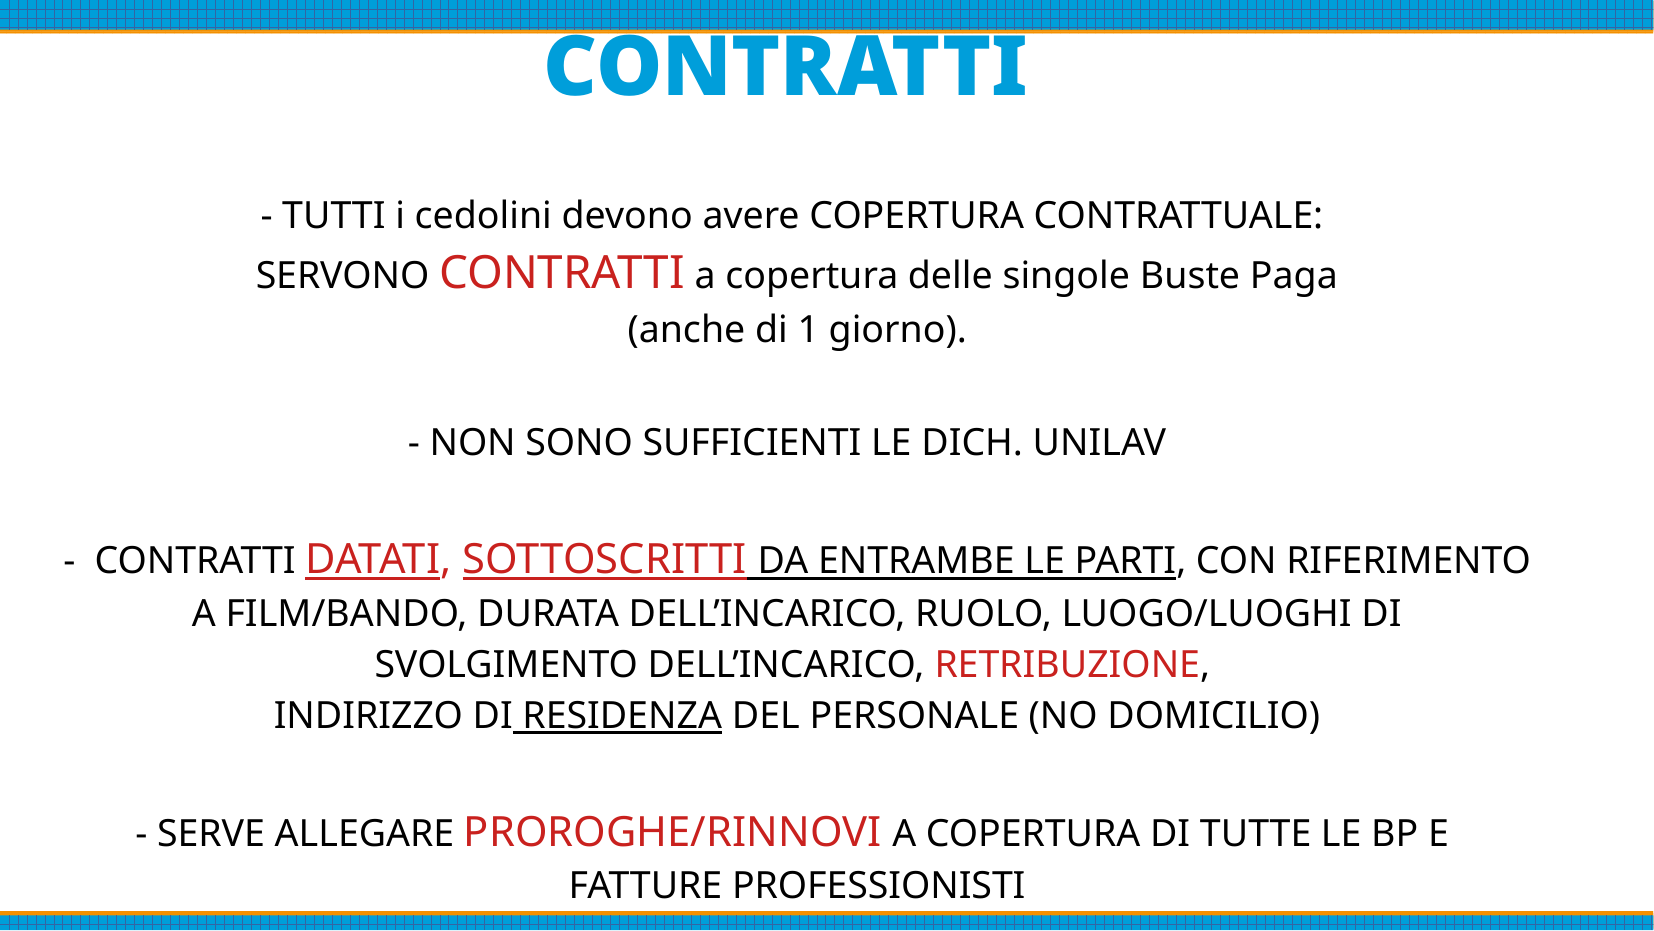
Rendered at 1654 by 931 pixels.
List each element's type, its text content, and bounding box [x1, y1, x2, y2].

subtitle CONTRATTI - TUTTI i cedolini devono avere COPERTURA CONTRATTUALE: SERVONO CONTRATTI a copertura delle singole Buste Paga (anche di 1 giorno). - NON SONO SUFFICIENTI LE DICH. UNILAV - CONTRATTI DATATI, SOTTOSCRITTI DA ENTRAMBE LE PARTI, CON RIFERIMENTO A FILM/BANDO, DURATA DELL’INCARICO, RUOLO, LUOGO/LUOGHI DI SVOLGIMENTO DELL’INCARICO, RETRIBUZIONE, INDIRIZZO DI RESIDENZA DEL PERSONALE (NO DOMICILIO) - SERVE ALLEGARE PROROGHE/RINNOVI A COPERTURA DI TUTTE LE BP E FATTURE PROFESSIONISTI [59, 0, 1536, 931]
